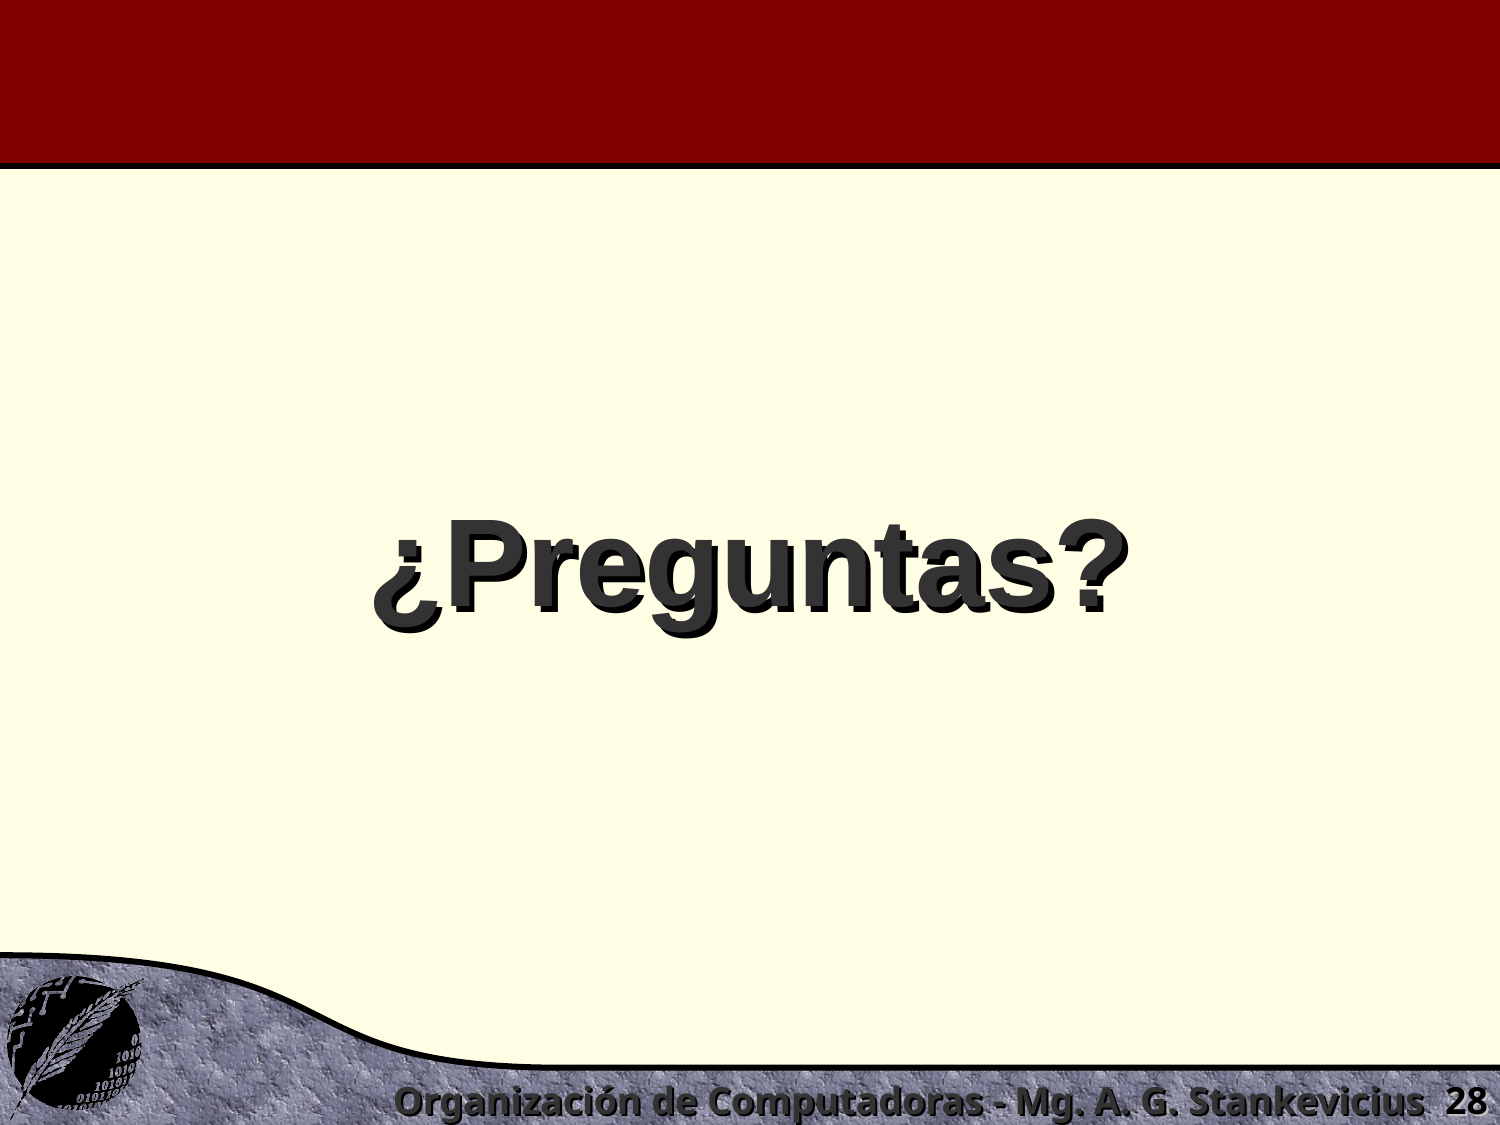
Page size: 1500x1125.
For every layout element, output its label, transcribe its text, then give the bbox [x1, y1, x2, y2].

picture [0, 959, 1500, 1125]
picture [802, 1100, 806, 1110]
picture [1058, 1100, 1065, 1110]
subtitle ¿Preguntas? [11, 192, 1486, 935]
picture [448, 1100, 455, 1110]
